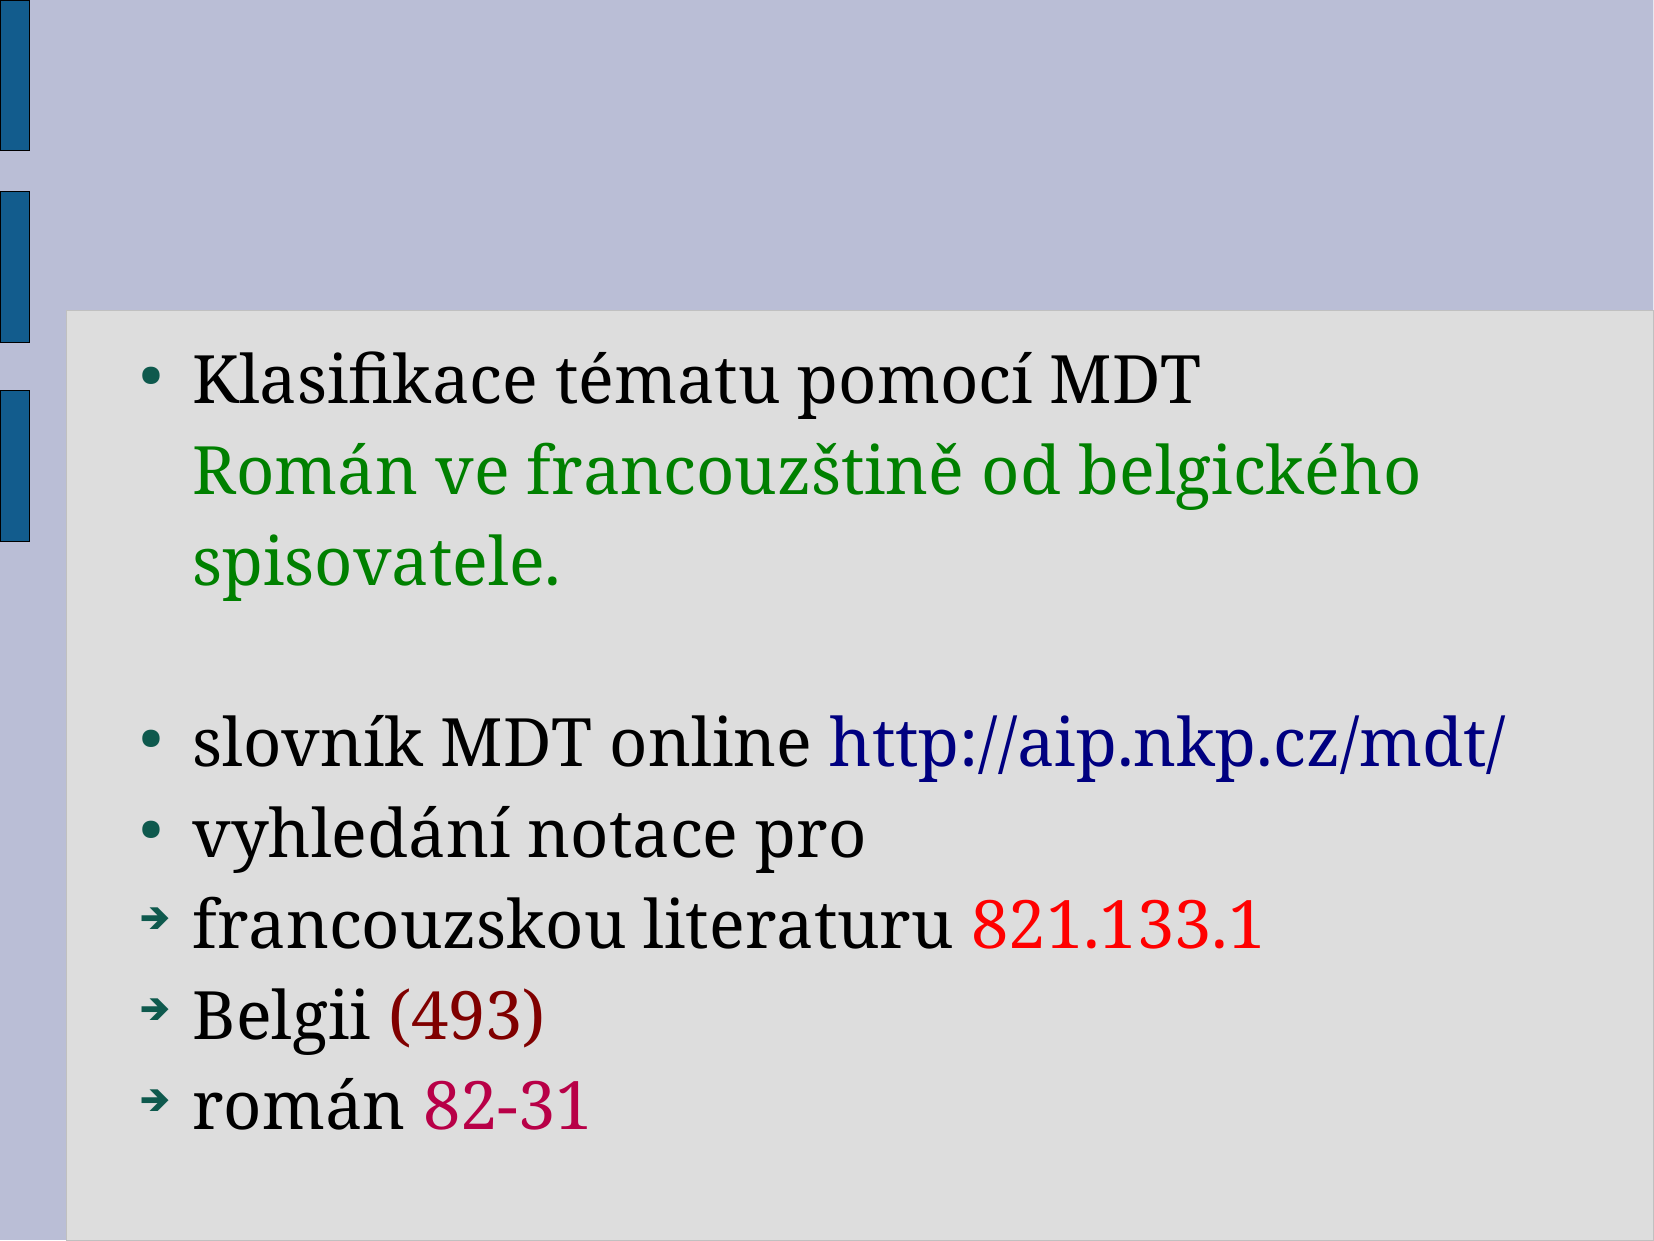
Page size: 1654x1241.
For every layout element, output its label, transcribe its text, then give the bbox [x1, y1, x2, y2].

list Klasifikace tématu pomocí MDT Román ve francouzštině od belgického spisovatele. slovník MDT online http://aip.nkp.cz/mdt/ vyhledání notace pro francouzskou literaturu 821.133.1 Belgii (493) román 82-31 výsledný klasifikační znak 821.133.1(493)-31 [121, 241, 1534, 1212]
